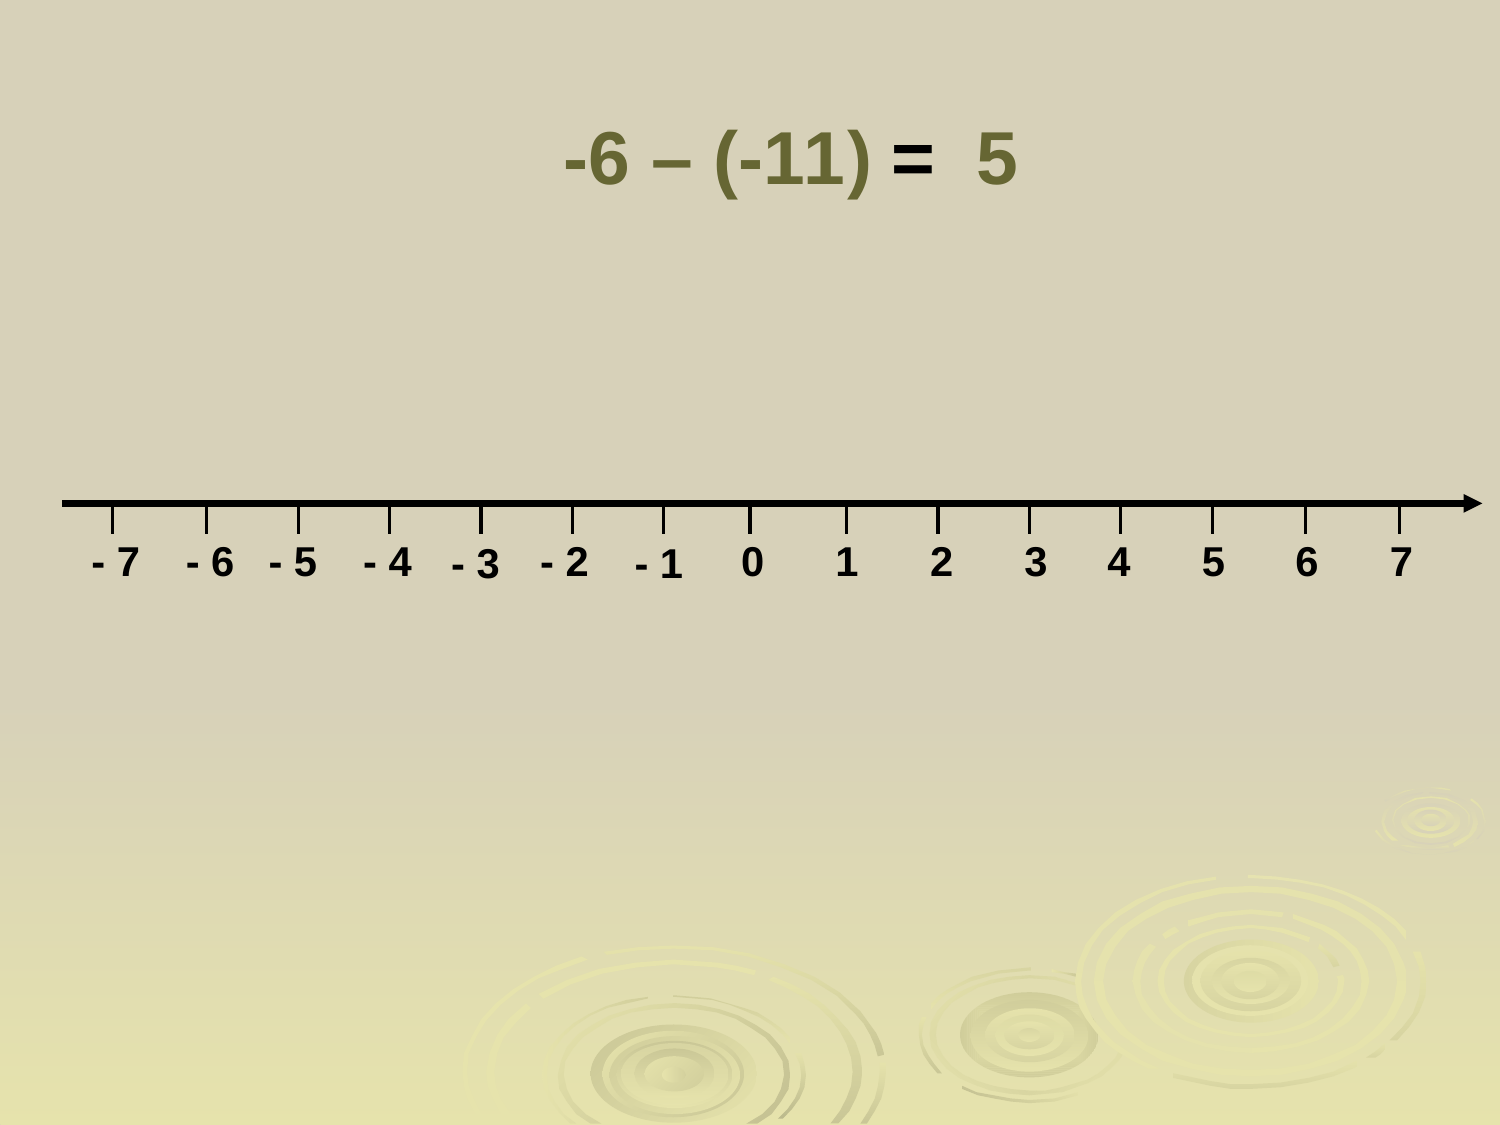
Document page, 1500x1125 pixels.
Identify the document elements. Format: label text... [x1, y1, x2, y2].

text_box - 1 [619, 529, 721, 605]
text_box 1 [820, 527, 888, 602]
text_box 0 [726, 527, 793, 602]
text_box 4 [1092, 527, 1159, 602]
text_box - 6 [178, 527, 273, 602]
text_box -6 – (-11) [549, 101, 856, 208]
text_box - 5 [273, 527, 348, 602]
text_box = 5 [856, 101, 1093, 208]
text_box 6 [1257, 527, 1352, 602]
text_box - 2 [525, 527, 627, 602]
text_box 5 [1187, 527, 1254, 602]
text_box - 4 [348, 527, 450, 602]
text_box - 3 [436, 529, 538, 605]
text_box 3 [998, 527, 1065, 602]
text_box 7 [1352, 527, 1454, 602]
text_box 2 [915, 527, 982, 602]
text_box - 7 [76, 527, 178, 602]
